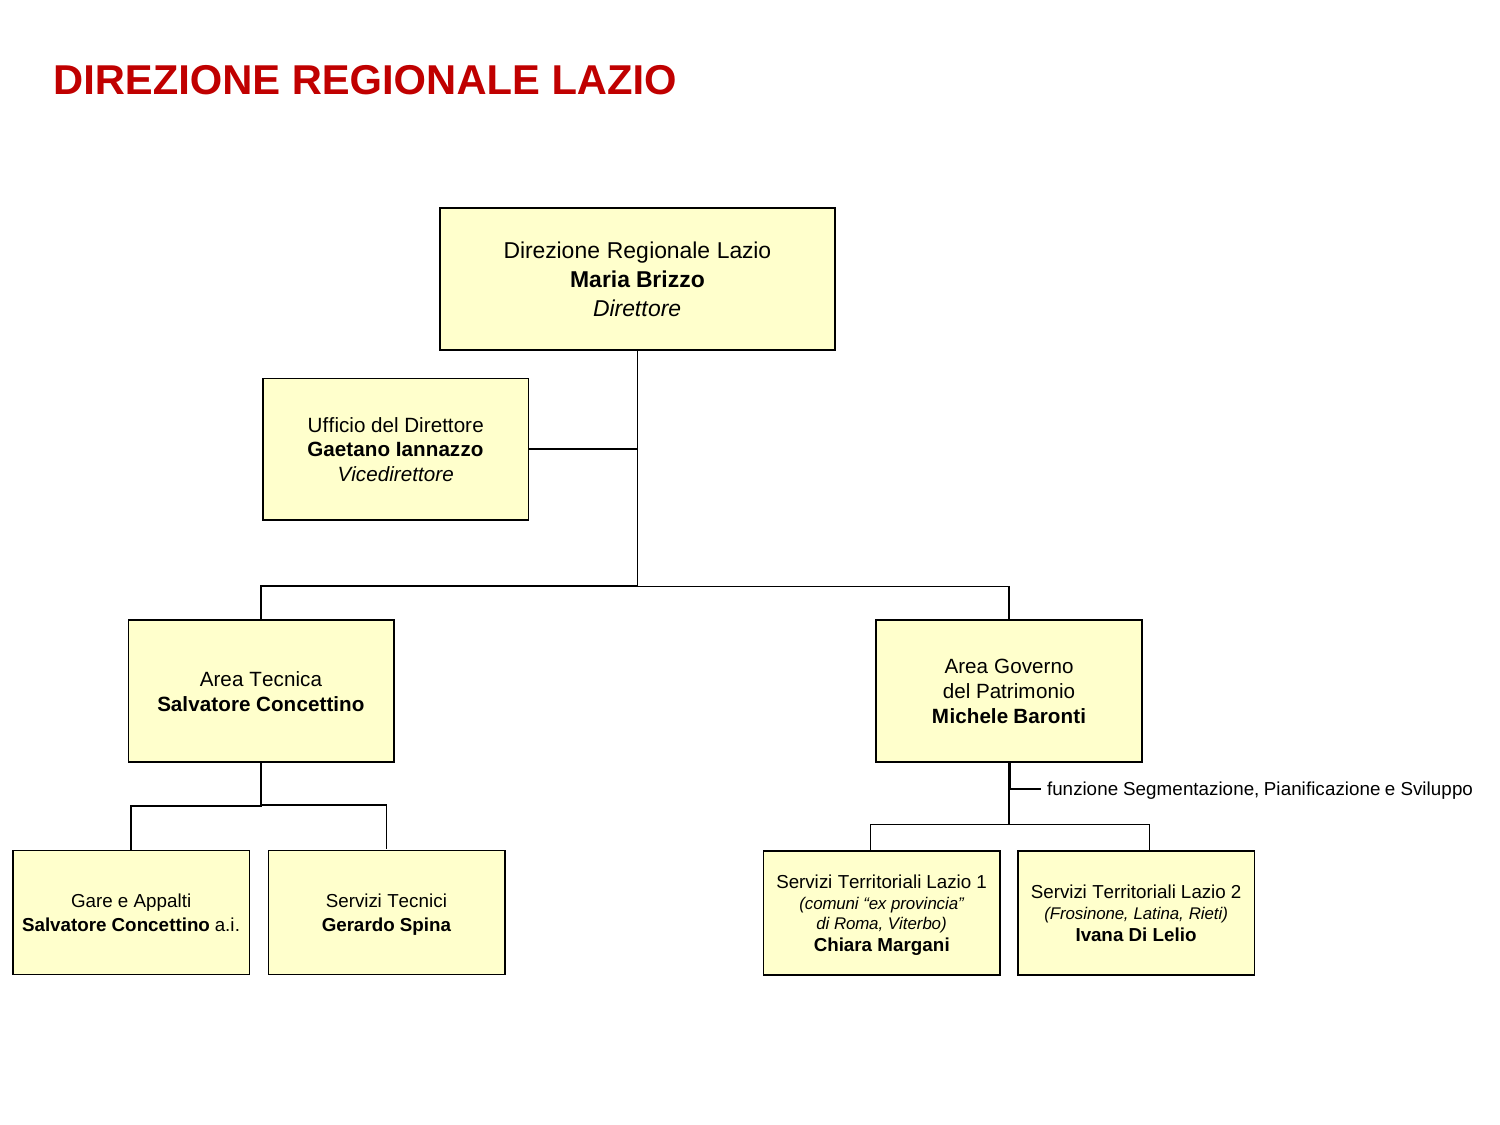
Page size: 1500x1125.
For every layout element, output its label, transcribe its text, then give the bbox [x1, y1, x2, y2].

text_box DIREZIONE REGIONALE LAZIO [38, 45, 1500, 128]
picture [10, 206, 1490, 976]
